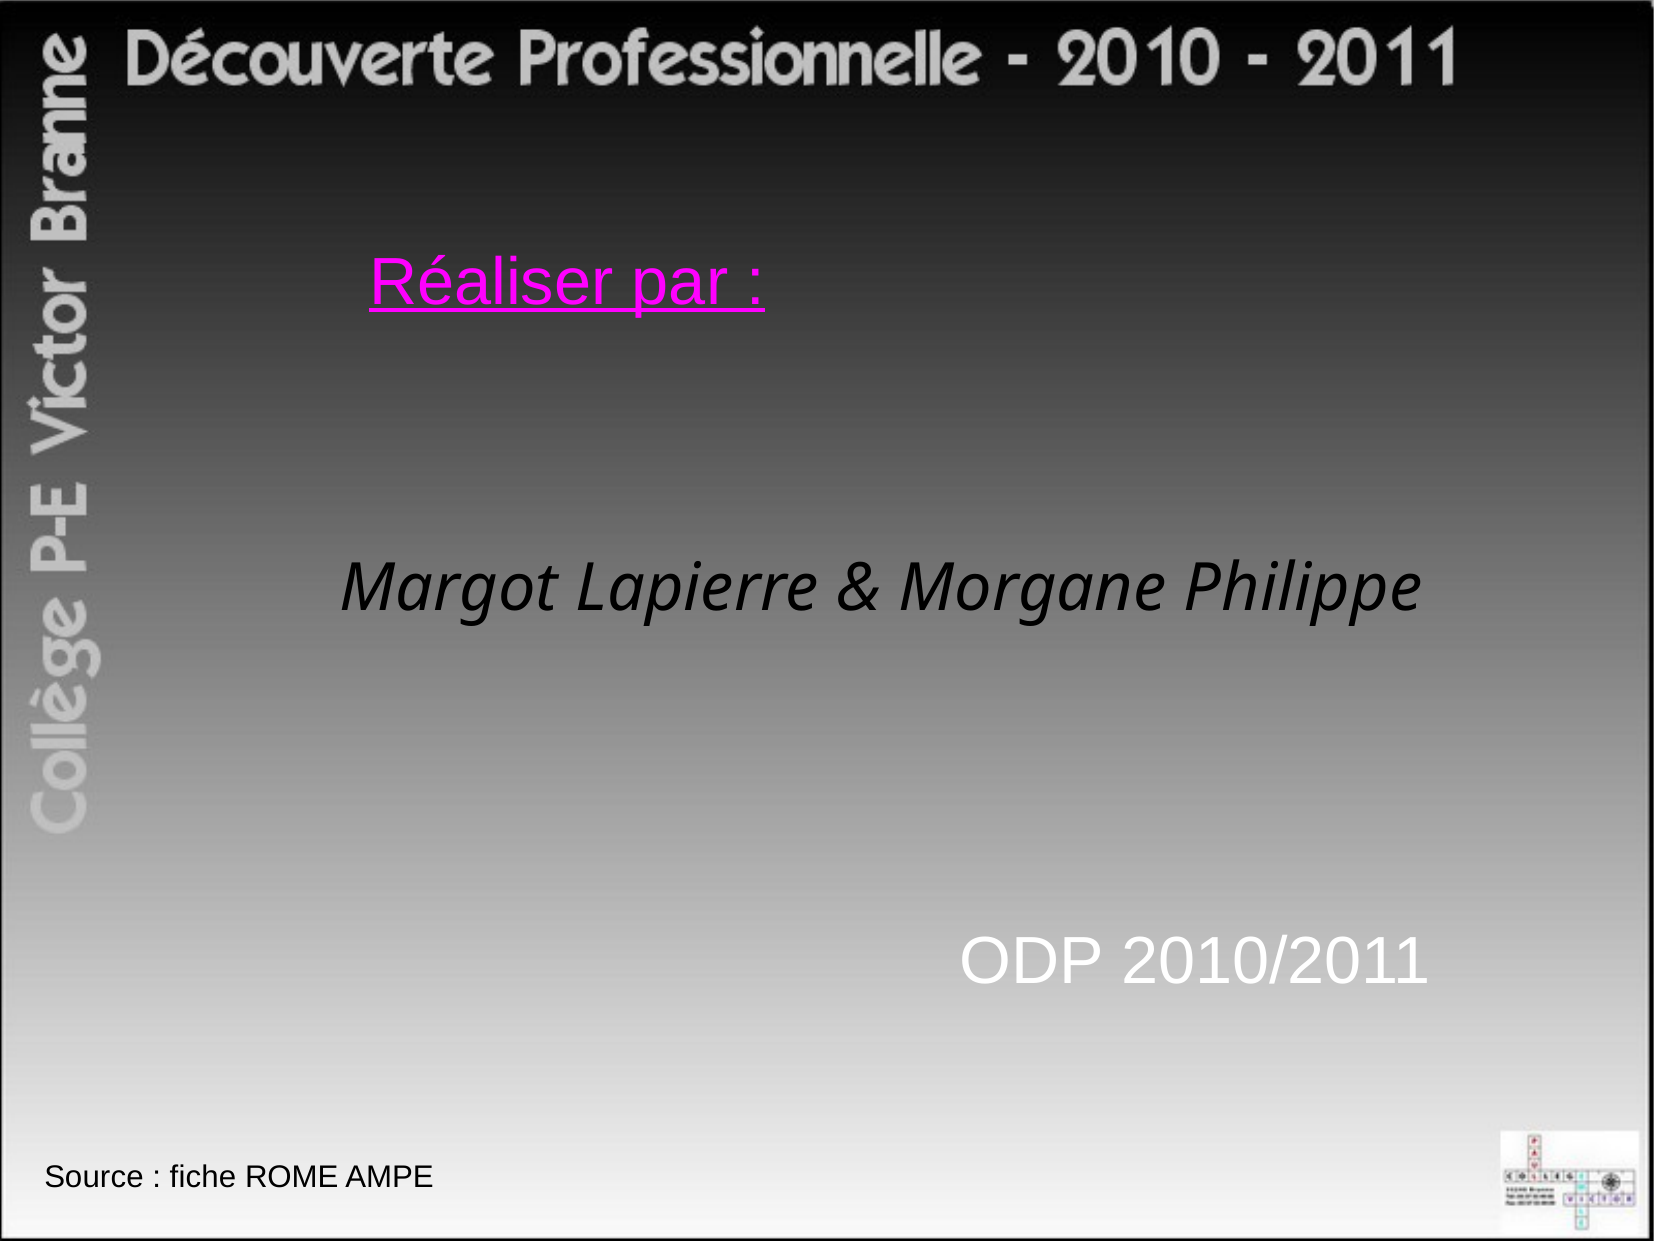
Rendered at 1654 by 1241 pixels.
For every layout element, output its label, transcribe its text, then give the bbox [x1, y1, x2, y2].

text_box Margot Lapierre & Morgane Philippe [324, 531, 1435, 622]
text_box ODP 2010/2011 [944, 915, 1625, 1005]
text_box Source : fiche ROME AMPE [29, 1151, 739, 1236]
text_box Réaliser par : [354, 236, 1359, 368]
picture [0, 0, 1654, 1241]
